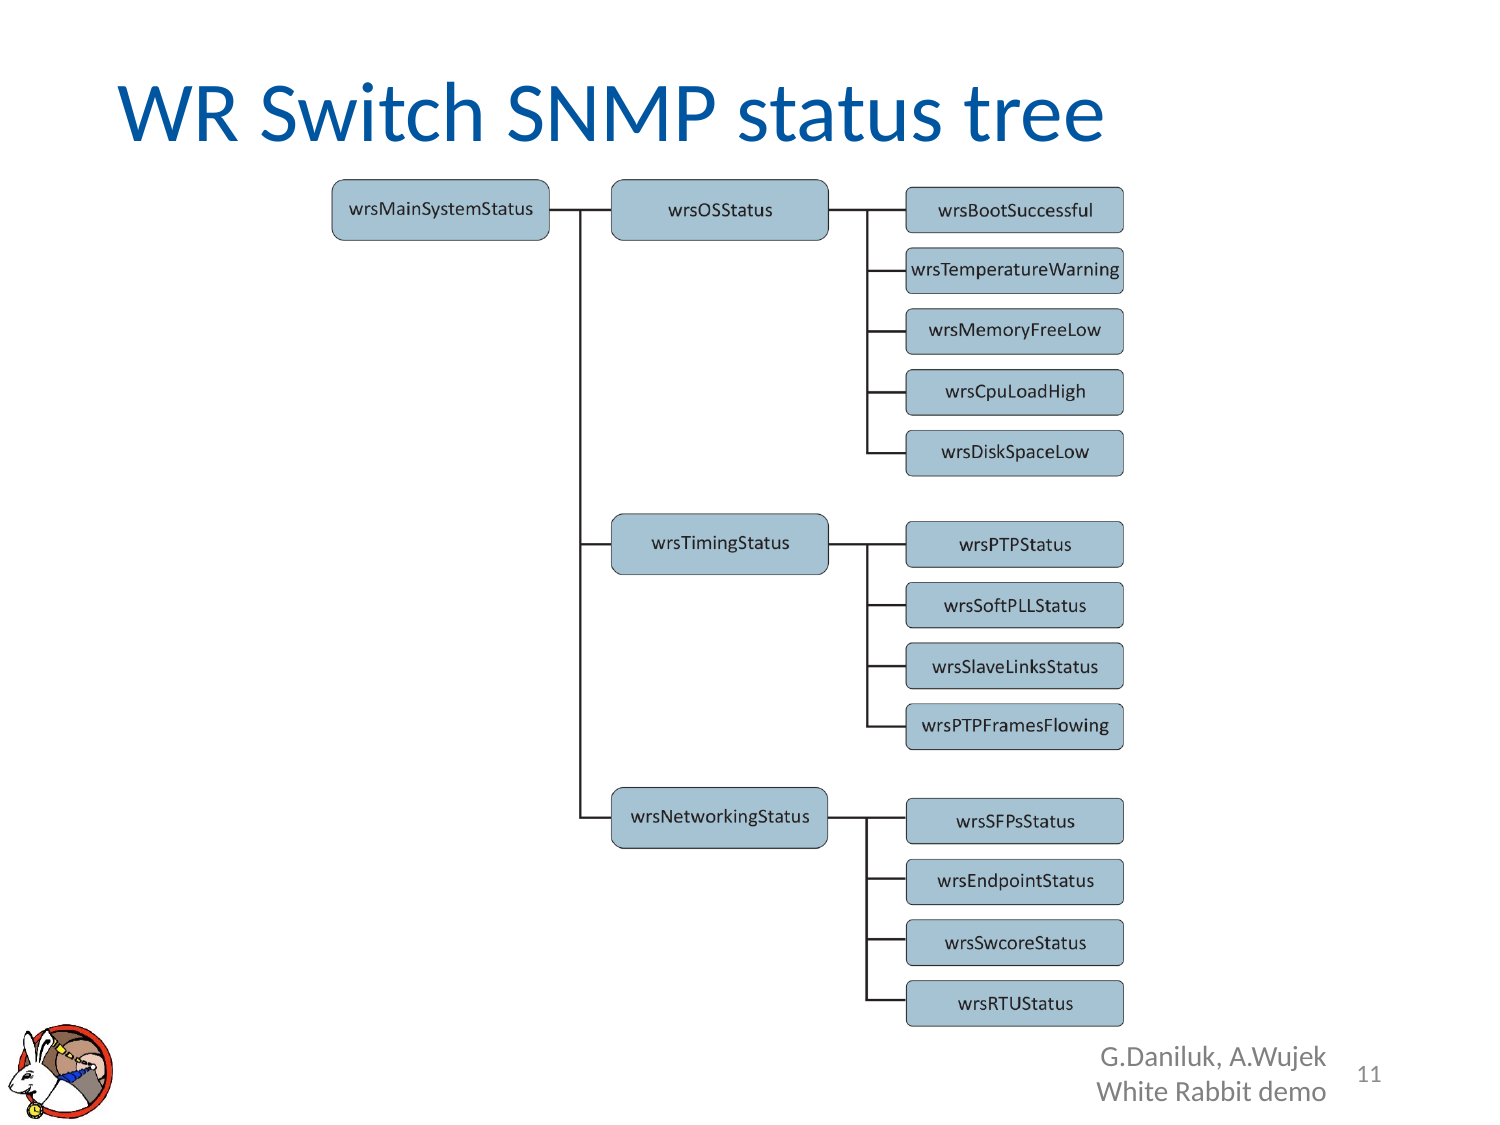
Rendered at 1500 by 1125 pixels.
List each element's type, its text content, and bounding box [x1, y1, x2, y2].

picture [7, 1024, 113, 1121]
picture [314, 162, 1141, 1043]
text_box WR Switch SNMP status tree [103, 59, 1397, 169]
